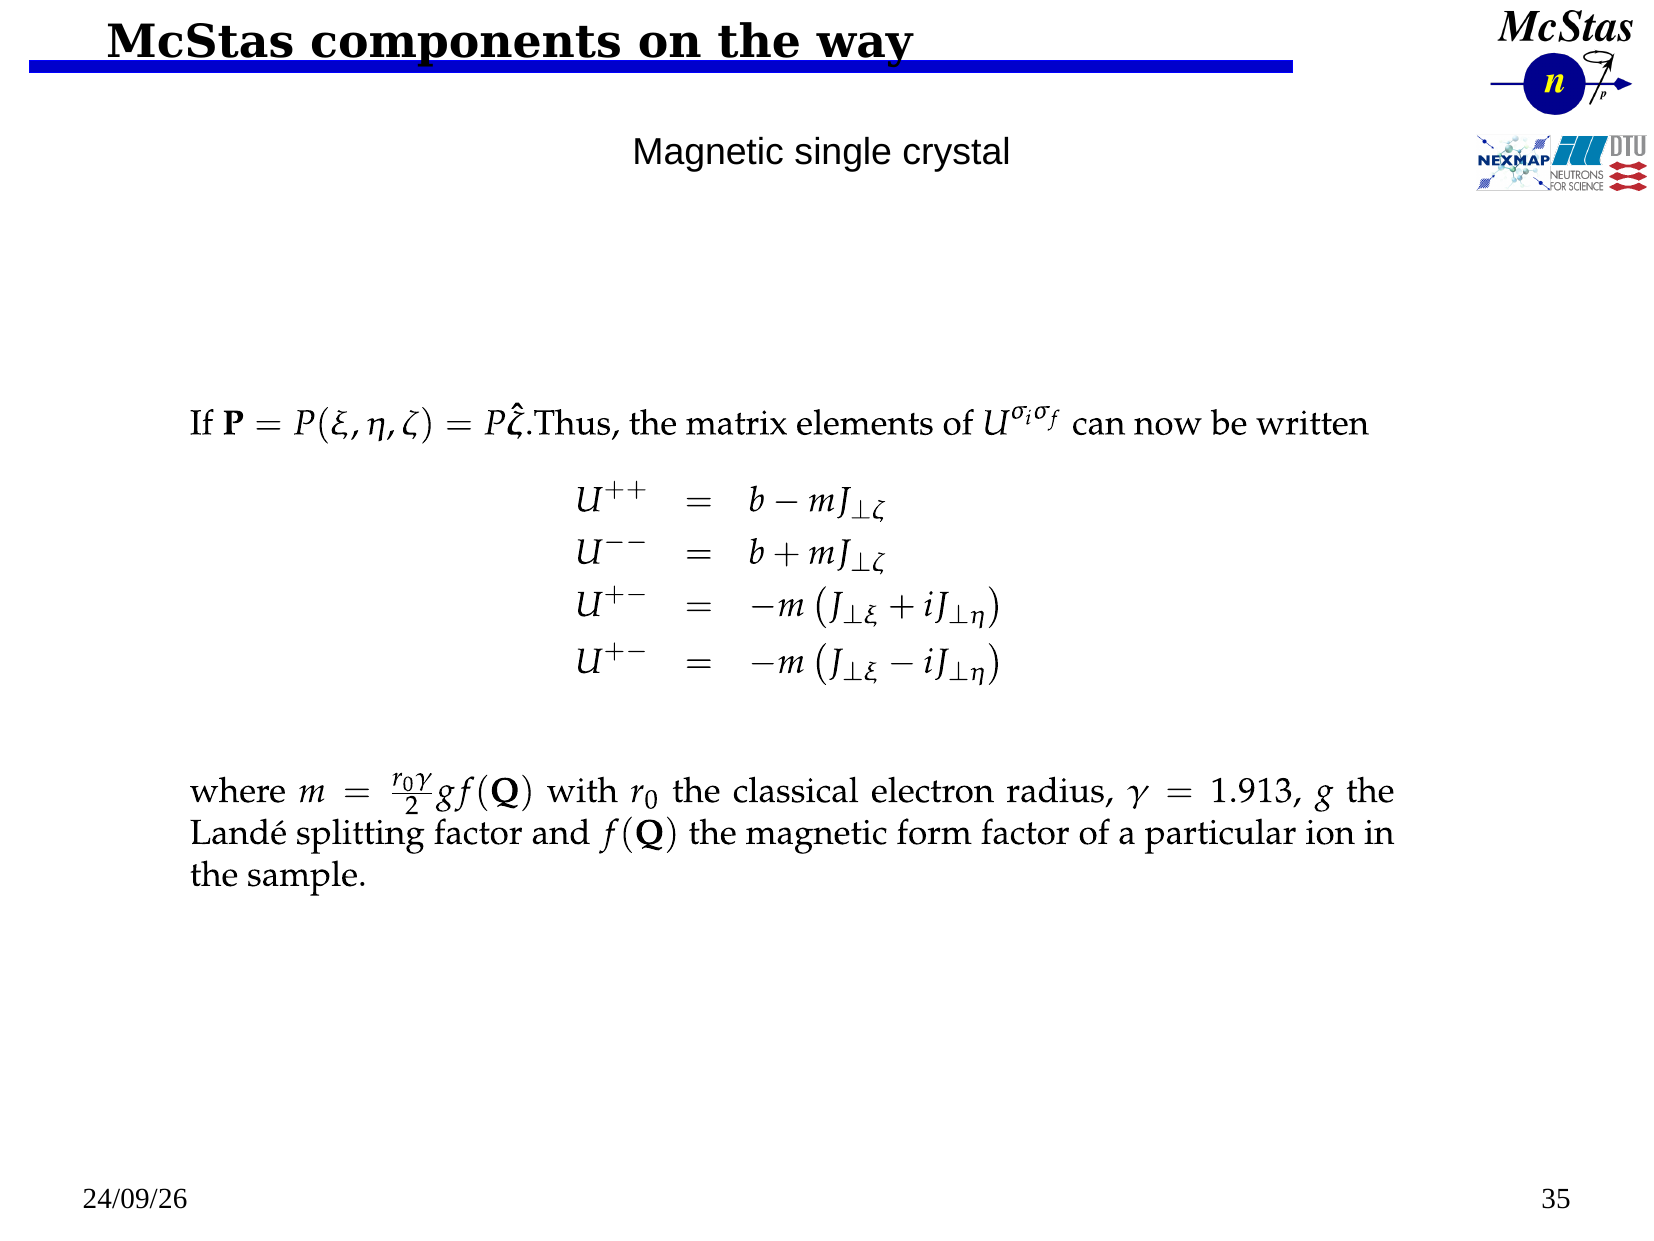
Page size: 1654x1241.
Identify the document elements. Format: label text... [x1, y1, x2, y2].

title McStas components on the way [106, 11, 1489, 71]
text_box Magnetic single crystal [407, 122, 1247, 222]
picture [1476, 10, 1647, 191]
picture [188, 401, 1396, 897]
